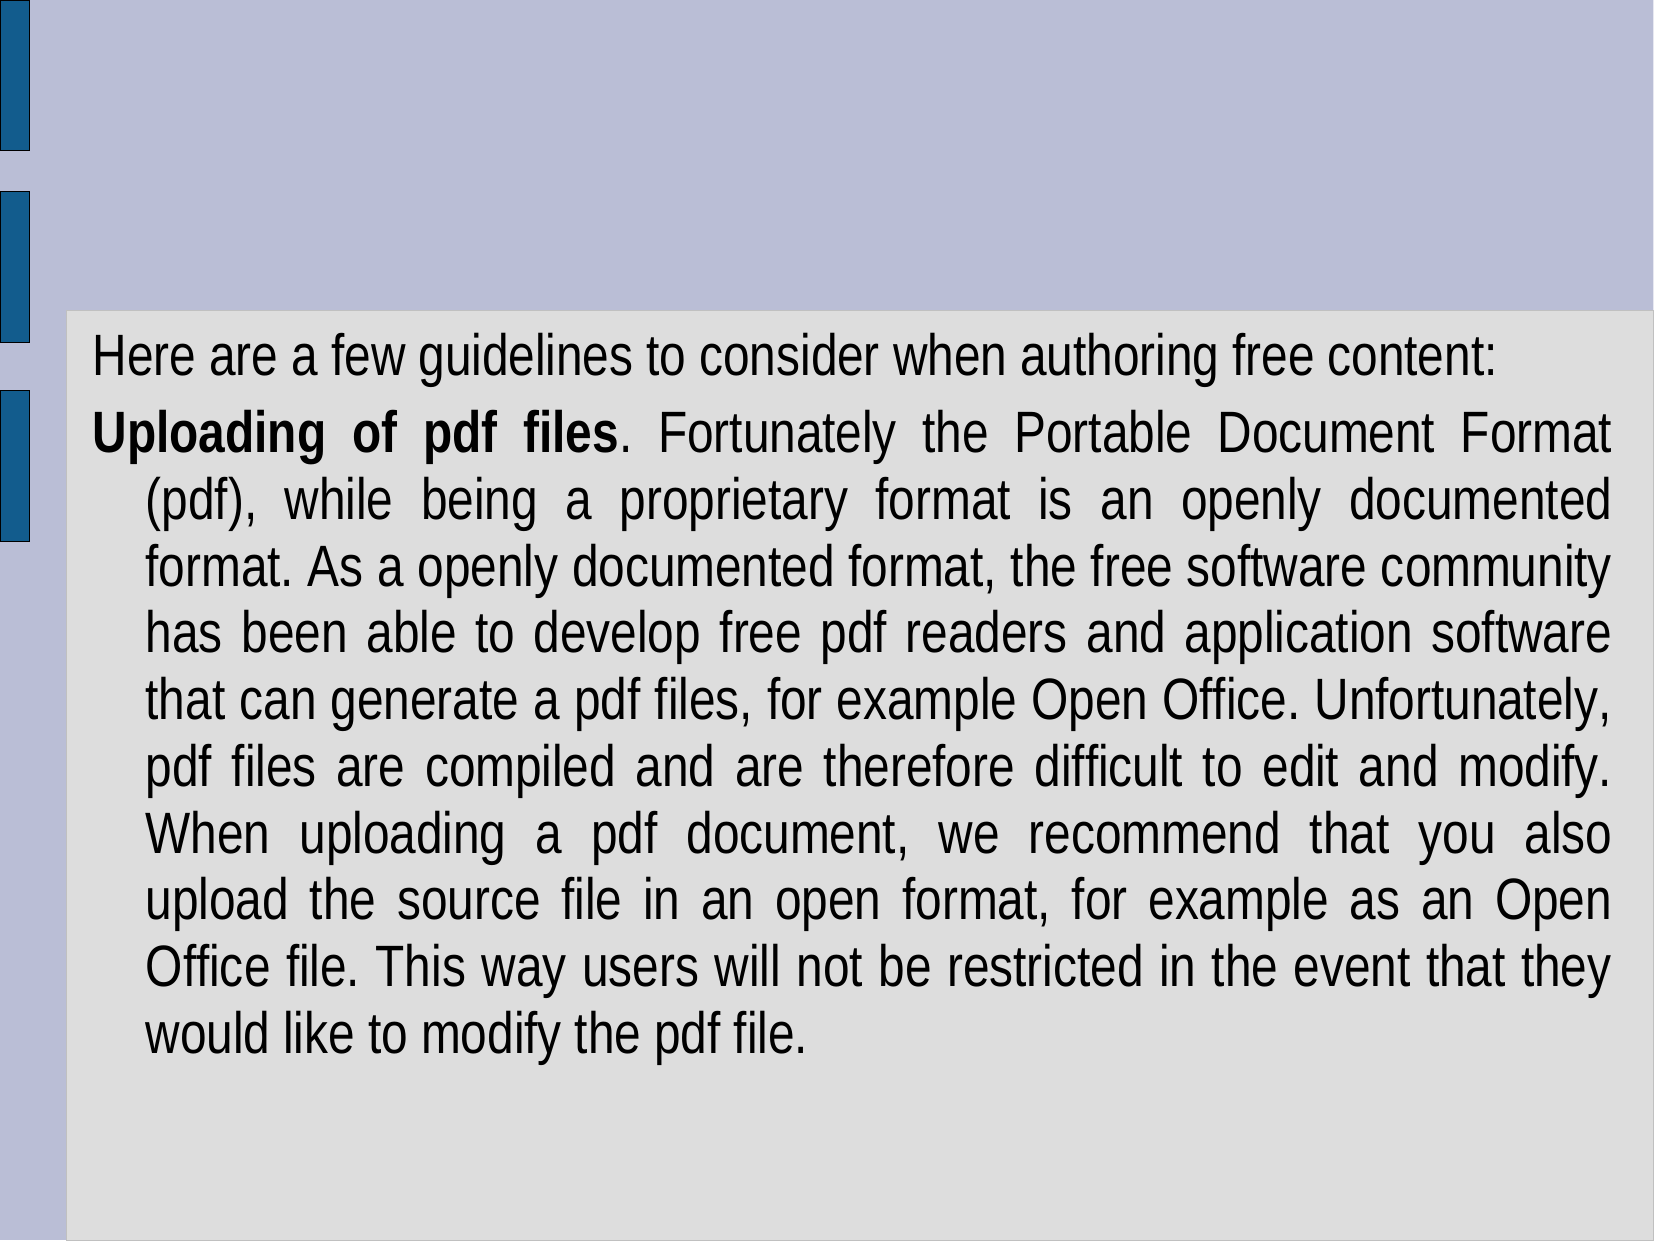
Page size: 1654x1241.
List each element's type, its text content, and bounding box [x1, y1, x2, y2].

list Here are a few guidelines to consider when authoring free content: Uploading of pdf files. Fortunately the Portable Document Format (pdf), while being a proprietary format is an openly documented format. As a openly documented format, the free software community has been able to develop free pdf readers and application software that can generate a pdf files, for example Open Office. Unfortunately, pdf files are compiled and are therefore difficult to edit and modify. When uploading a pdf document, we recommend that you also upload the source file in an open format, for example as an Open Office file. This way users will not be restricted in the event that they would like to modify the pdf file. [75, 321, 1613, 1103]
